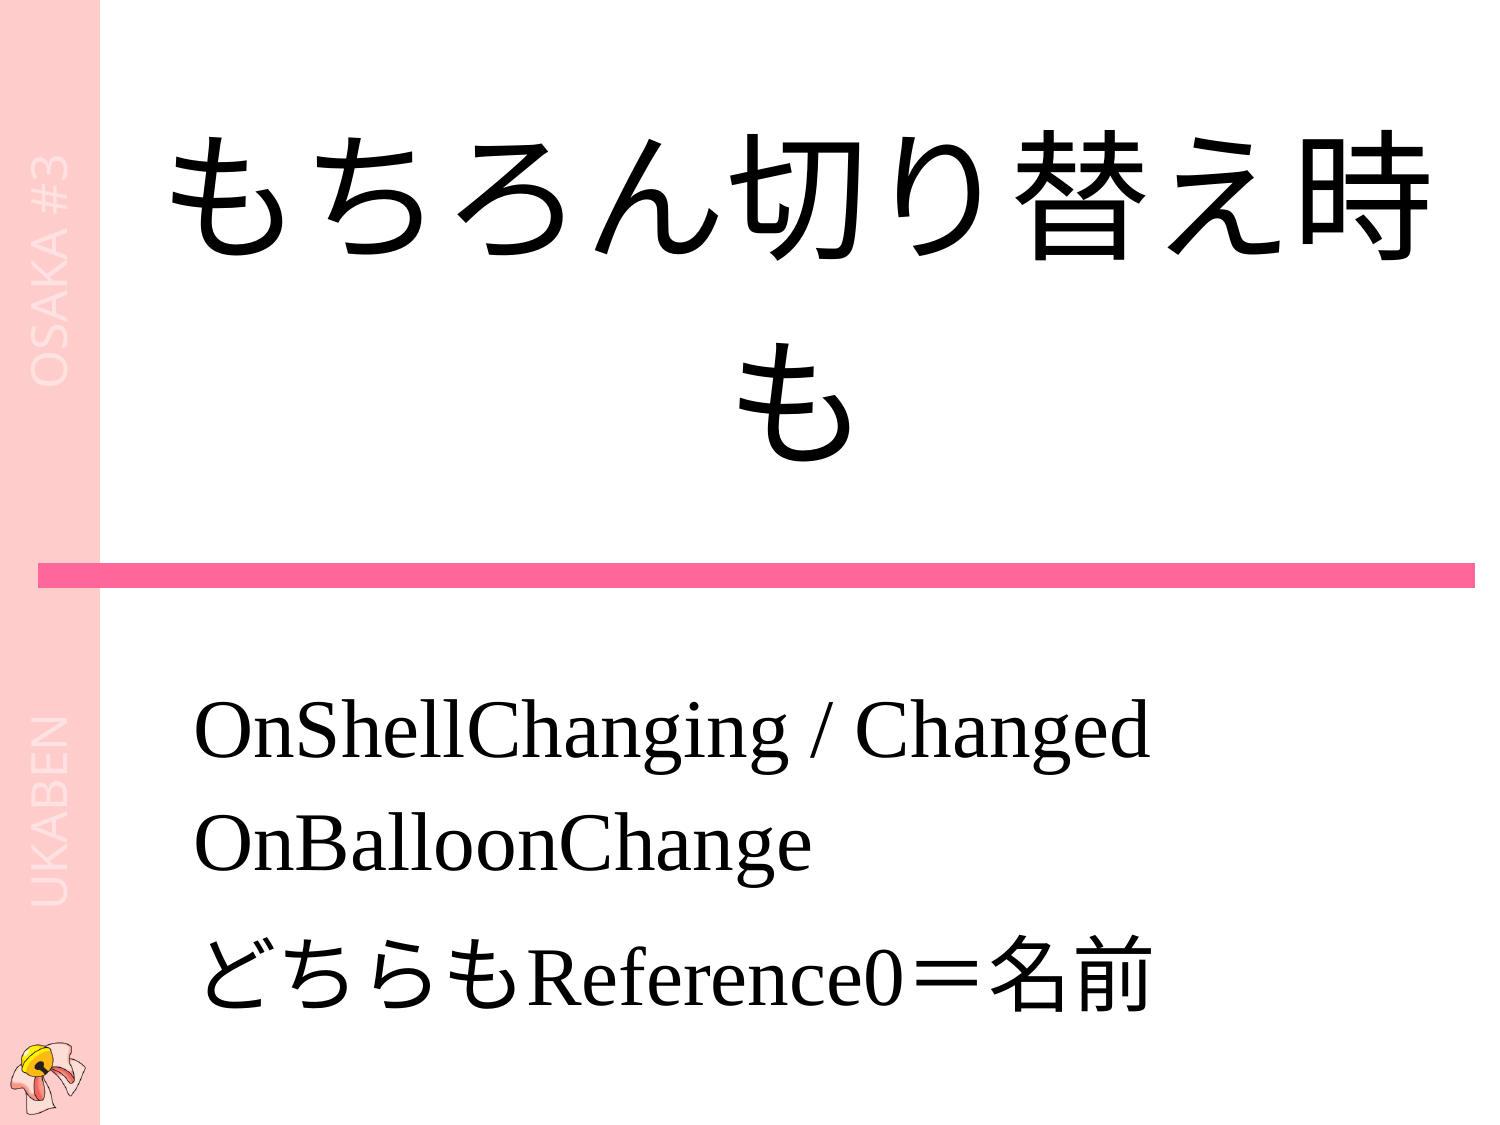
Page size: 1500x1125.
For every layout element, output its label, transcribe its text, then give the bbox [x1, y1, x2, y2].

picture [10, 1042, 86, 1115]
subtitle OnShellChanging / Changed OnBalloonChange どちらもReference0＝名前 [118, 620, 1477, 1093]
title もちろん切り替え時も [118, 50, 1477, 532]
